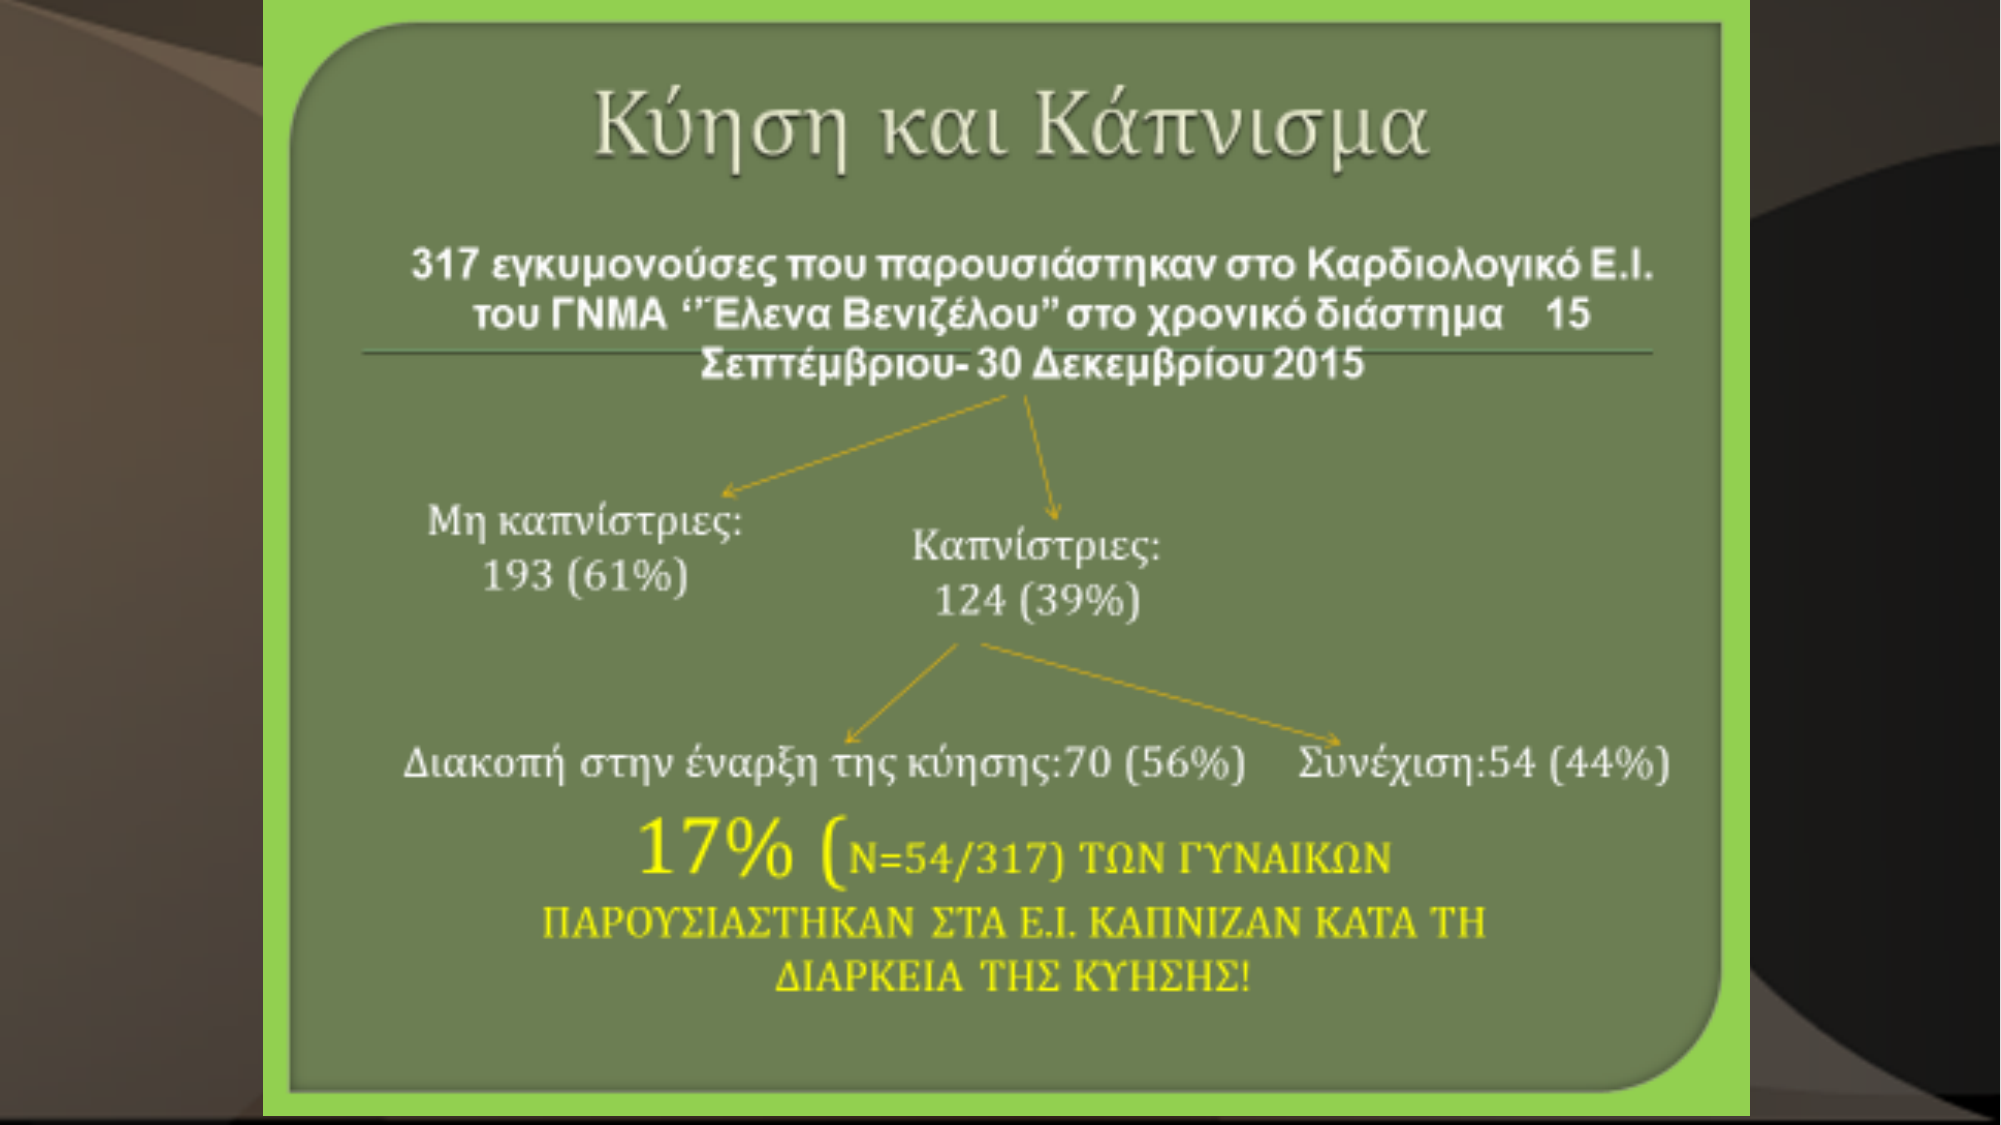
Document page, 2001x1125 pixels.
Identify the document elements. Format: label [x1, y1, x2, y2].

picture [263, 0, 1750, 1116]
